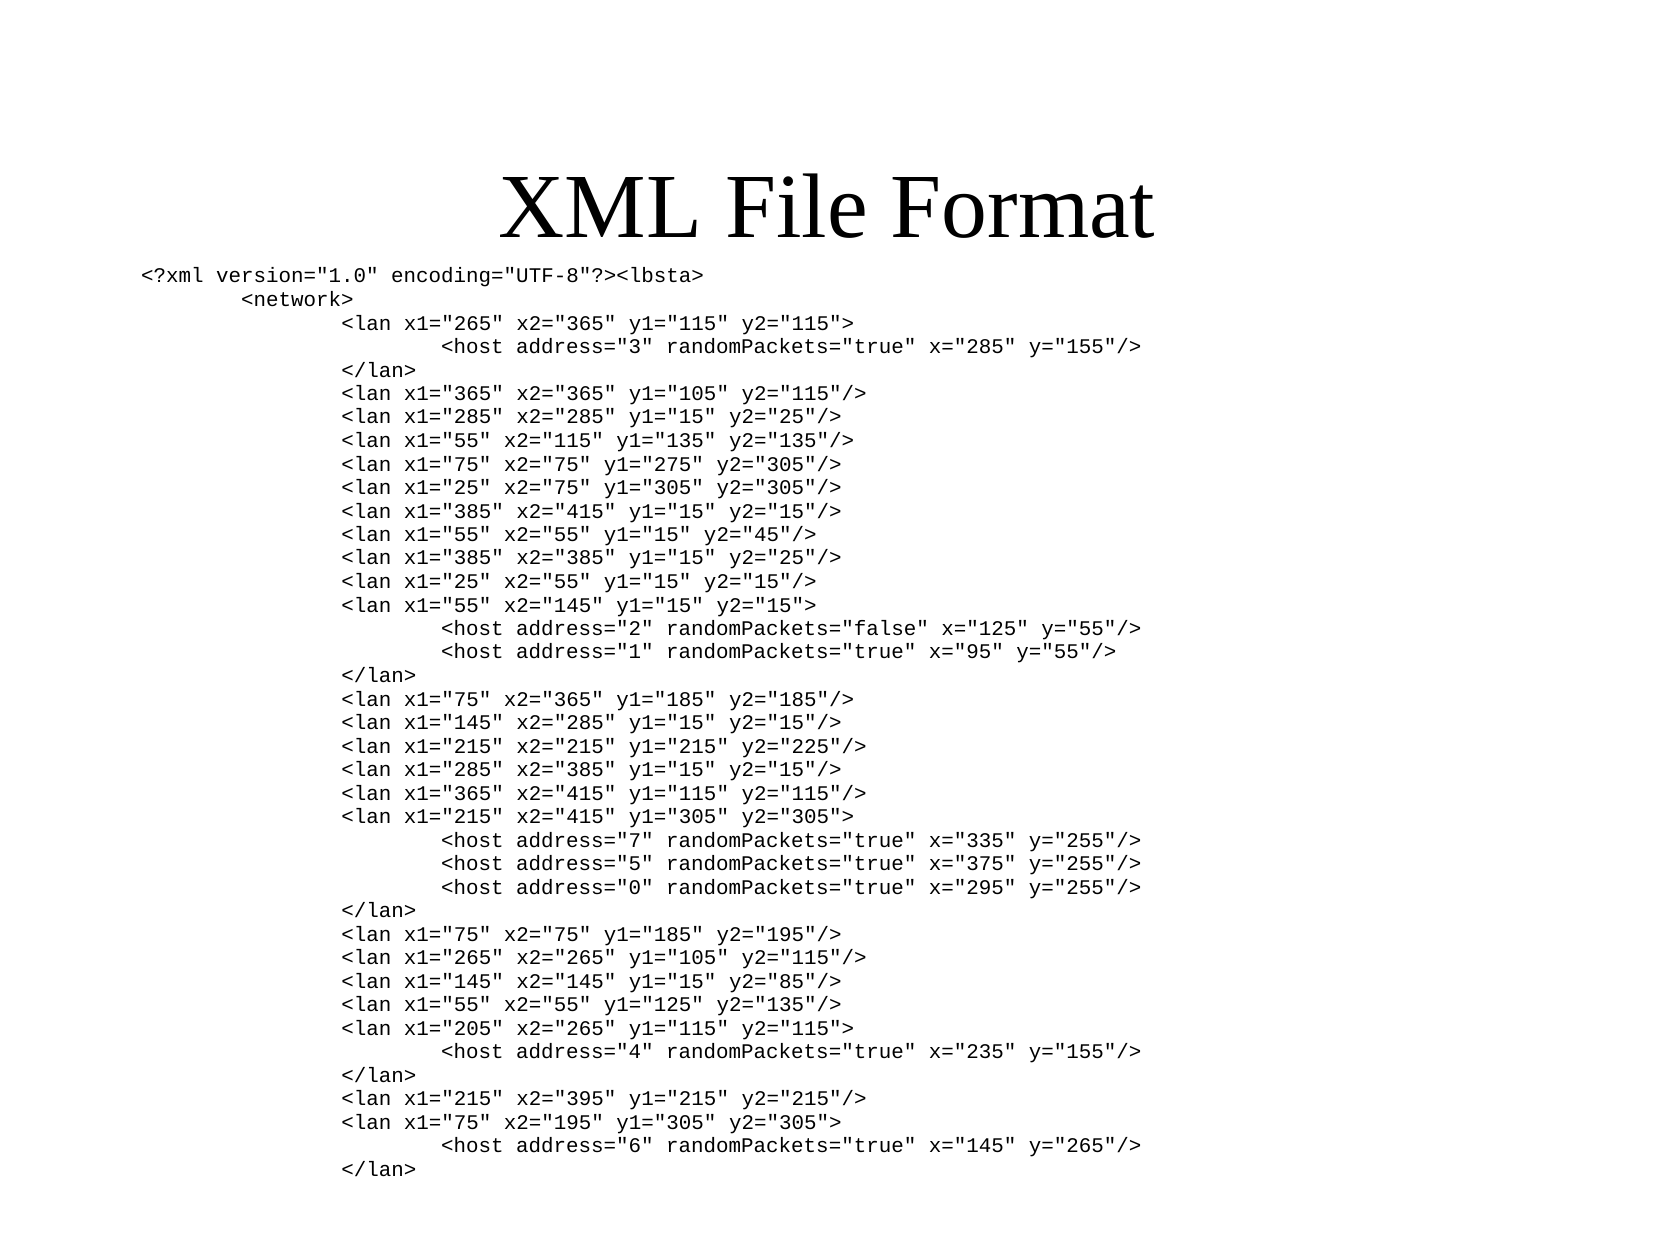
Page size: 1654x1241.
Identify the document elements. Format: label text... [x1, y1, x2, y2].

list <?xml version="1.0" encoding="UTF-8"?><lbsta> <network> <lan x1="265" x2="365" y1="115" y2="115"> <host address="3" randomPackets="true" x="285" y="155"/> </lan> <lan x1="365" x2="365" y1="105" y2="115"/> <lan x1="285" x2="285" y1="15" y2="25"/> <lan x1="55" x2="115" y1="135" y2="135"/> <lan x1="75" x2="75" y1="275" y2="305"/> <lan x1="25" x2="75" y1="305" y2="305"/> <lan x1="385" x2="415" y1="15" y2="15"/> <lan x1="55" x2="55" y1="15" y2="45"/> <lan x1="385" x2="385" y1="15" y2="25"/> <lan x1="25" x2="55" y1="15" y2="15"/> <lan x1="55" x2="145" y1="15" y2="15"> <host address="2" randomPackets="false" x="125" y="55"/> <host address="1" randomPackets="true" x="95" y="55"/> </lan> <lan x1="75" x2="365" y1="185" y2="185"/> <lan x1="145" x2="285" y1="15" y2="15"/> <lan x1="215" x2="215" y1="215" y2="225"/> <lan x1="285" x2="385" y1="15" y2="15"/> <lan x1="365" x2="415" y1="115" y2="115"/> <lan x1="215" x2="415" y1="305" y2="305"> <host address="7" randomPackets="true" x="335" y="255"/> <host address="5" randomPackets="true" x="375" y="255"/> <host address="0" randomPackets="true" x="295" y="255"/> </lan> <lan x1="75" x2="75" y1="185" y2="195"/> <lan x1="265" x2="265" y1="105" y2="115"/> <lan x1="145" x2="145" y1="15" y2="85"/> <lan x1="55" x2="55" y1="125" y2="135"/> <lan x1="205" x2="265" y1="115" y2="115"> <host address="4" randomPackets="true" x="235" y="155"/> </lan> <lan x1="215" x2="395" y1="215" y2="215"/> <lan x1="75" x2="195" y1="305" y2="305"> <host address="6" randomPackets="true" x="145" y="265"/> </lan> [123, 265, 1536, 1183]
title XML File Format [121, 102, 1534, 311]
